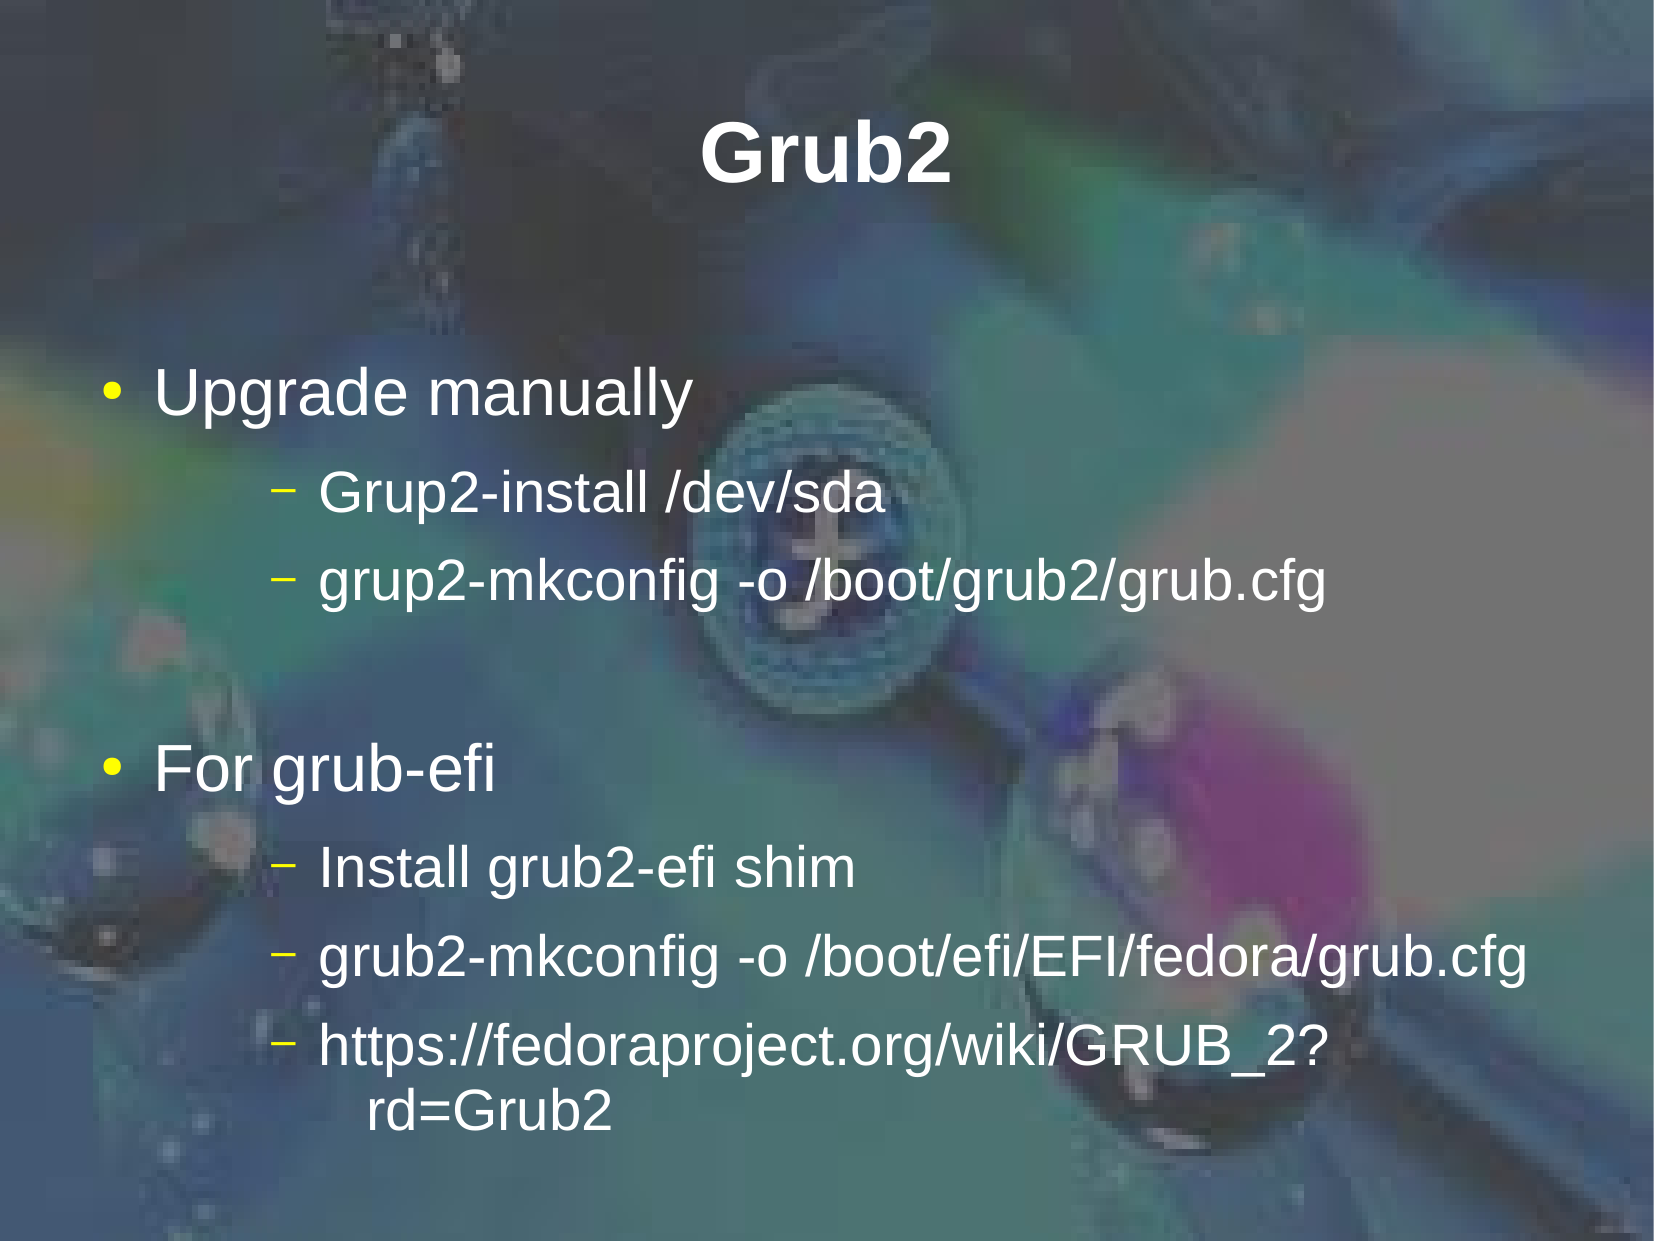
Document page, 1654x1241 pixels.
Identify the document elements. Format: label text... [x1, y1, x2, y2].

list Upgrade manually Grup2-install /dev/sda grup2-mkconfig -o /boot/grub2/grub.cfg [82, 355, 1571, 730]
picture [0, 0, 1654, 1241]
list For grub-efi Install grub2-efi shim grub2-mkconfig -o /boot/efi/EFI/fedora/grub.cfg https://fedoraproject.org/wiki/GRUB_2?rd=Grub2 [82, 730, 1571, 1241]
title Grub2 [82, 49, 1571, 257]
